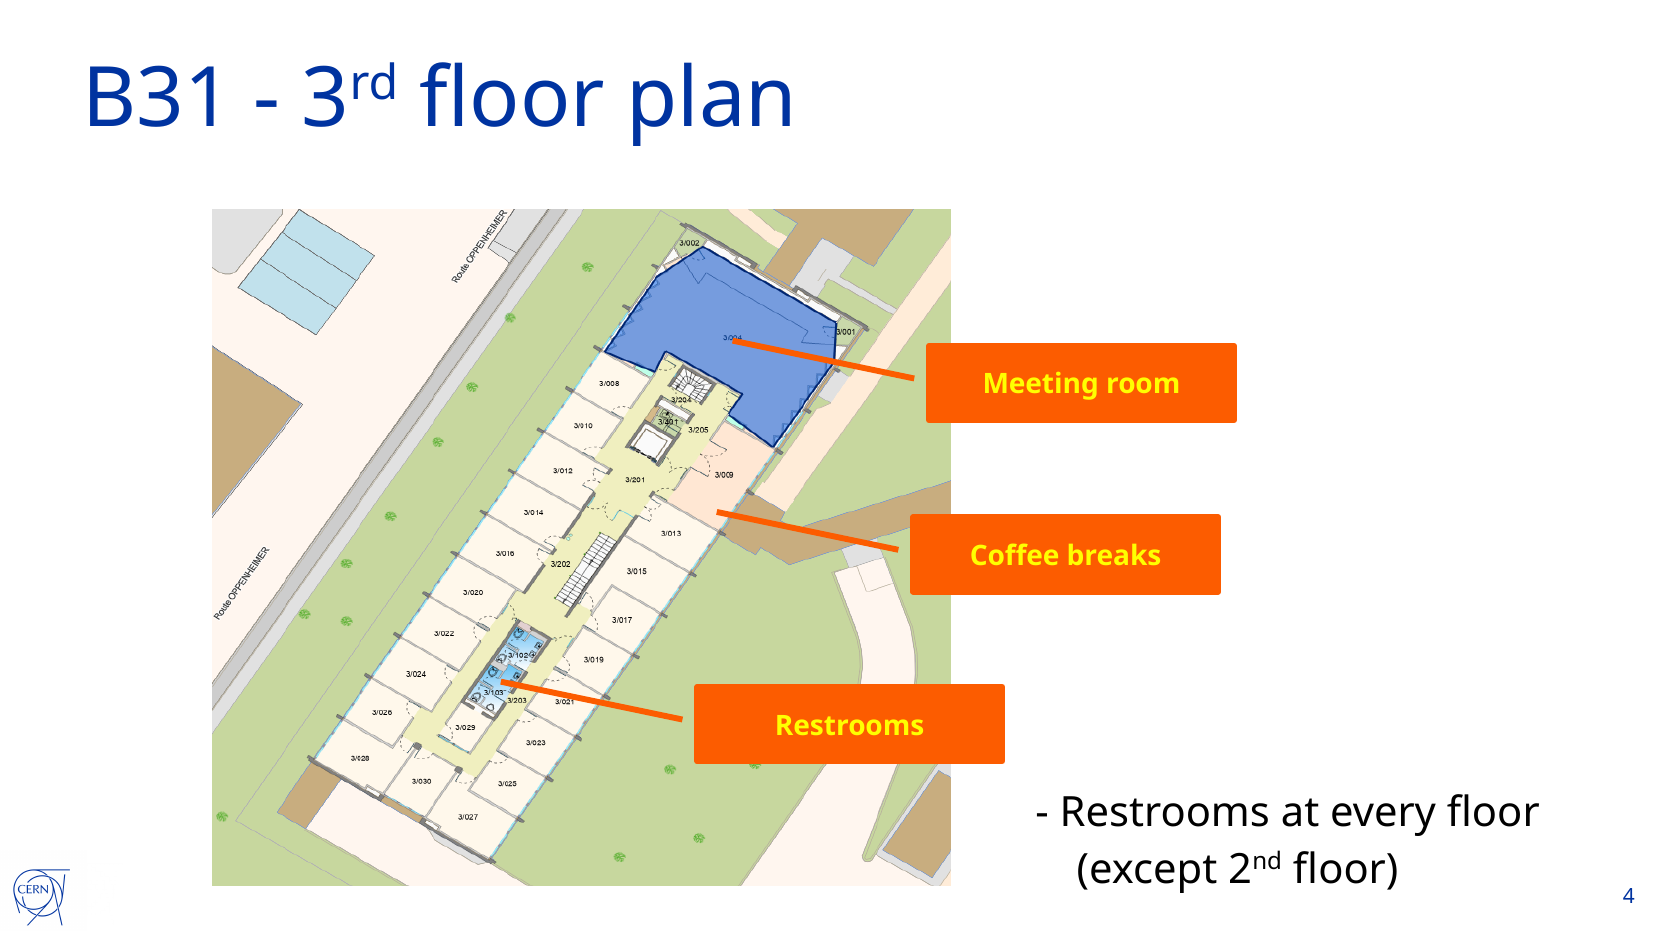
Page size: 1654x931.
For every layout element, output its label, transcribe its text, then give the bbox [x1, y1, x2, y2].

text_box Restrooms [697, 687, 1002, 761]
picture [212, 209, 951, 886]
title B31 - 3rd floor plan [82, 37, 1571, 193]
text_box - Restrooms at every floor (except 2nd floor) [1020, 773, 1611, 931]
picture [0, 850, 127, 931]
text_box Meeting room [929, 346, 1234, 420]
text_box Coffee breaks [913, 517, 1218, 592]
